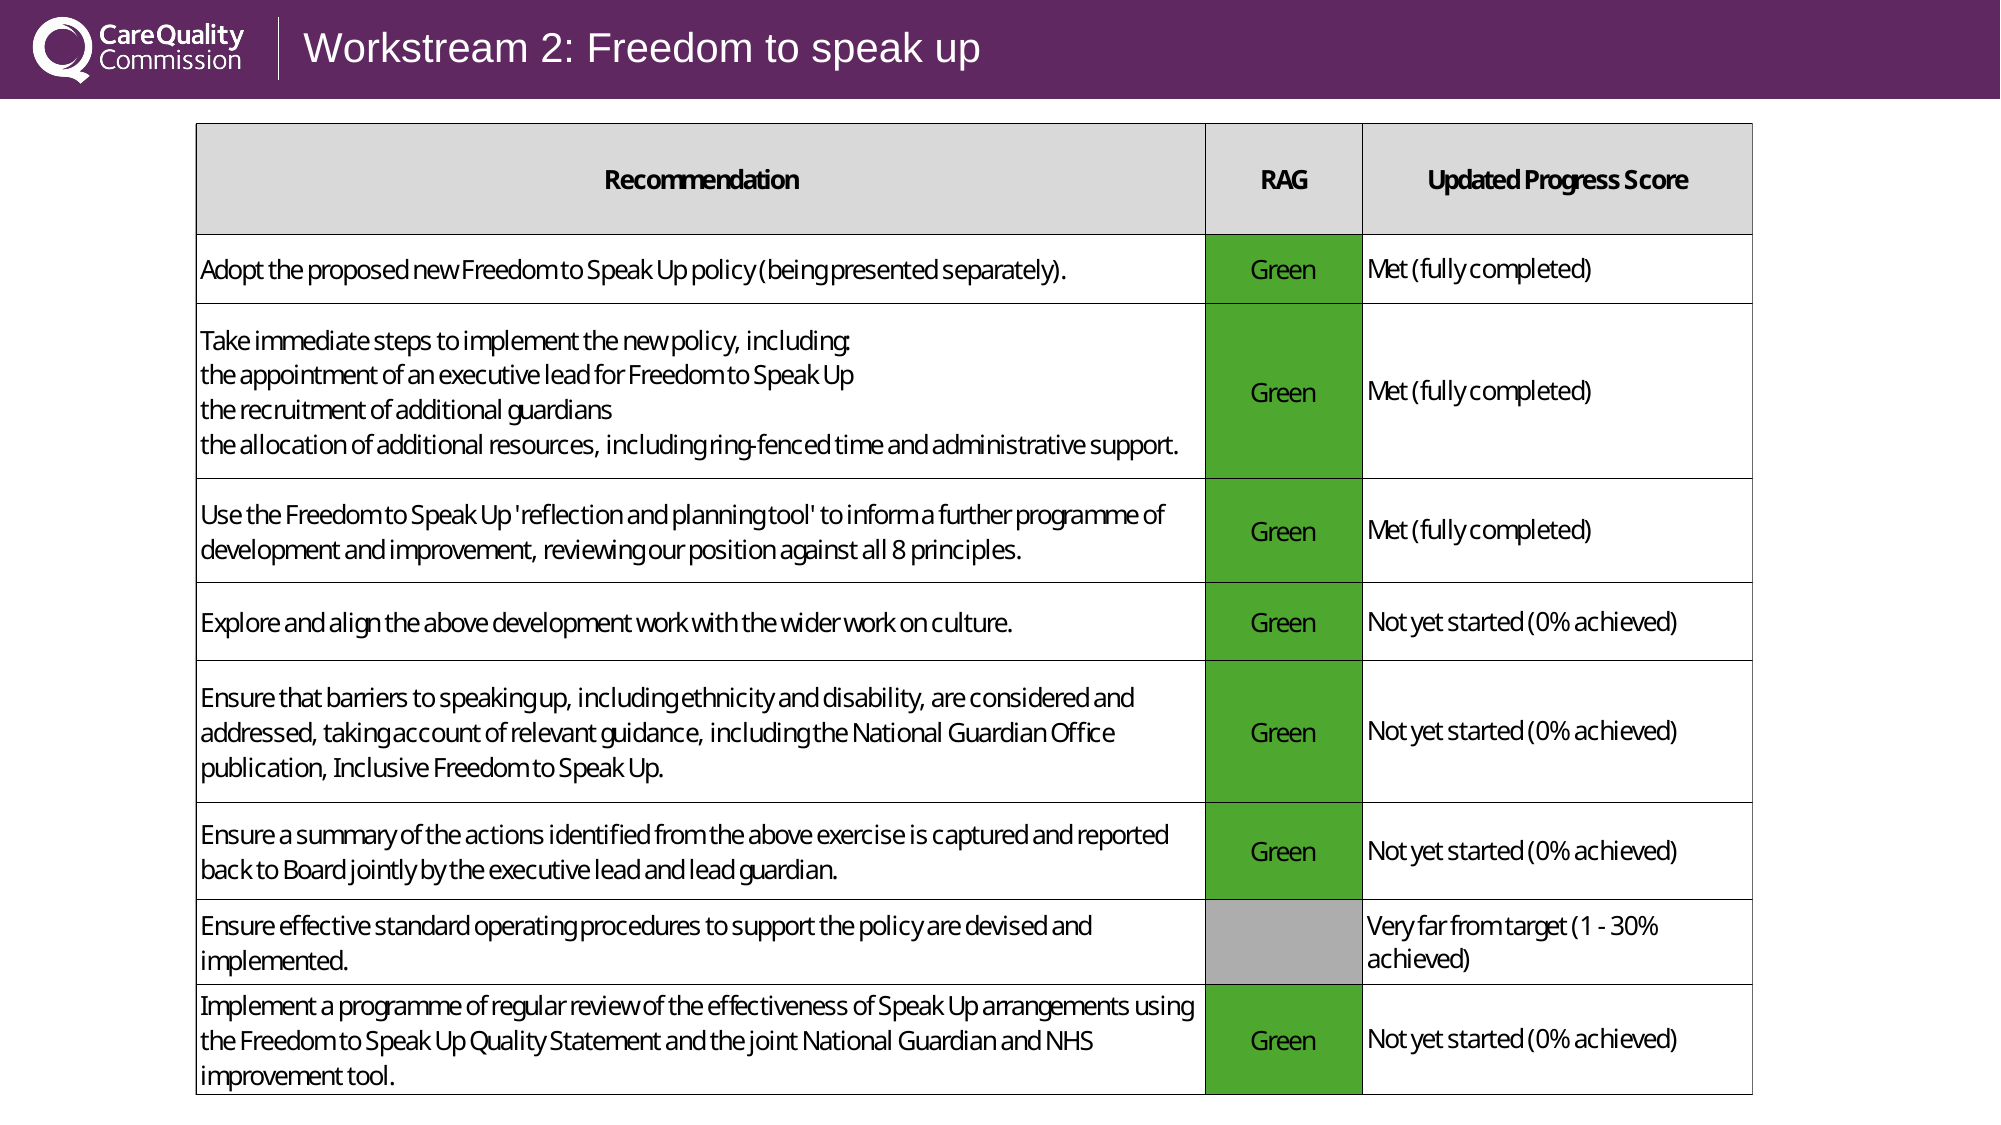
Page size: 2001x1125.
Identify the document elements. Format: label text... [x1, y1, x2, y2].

picture [195, 123, 1754, 1096]
text_box [0, 0, 2000, 99]
picture [32, 16, 245, 84]
text_box Workstream 2: Freedom to speak up [288, 13, 1144, 80]
